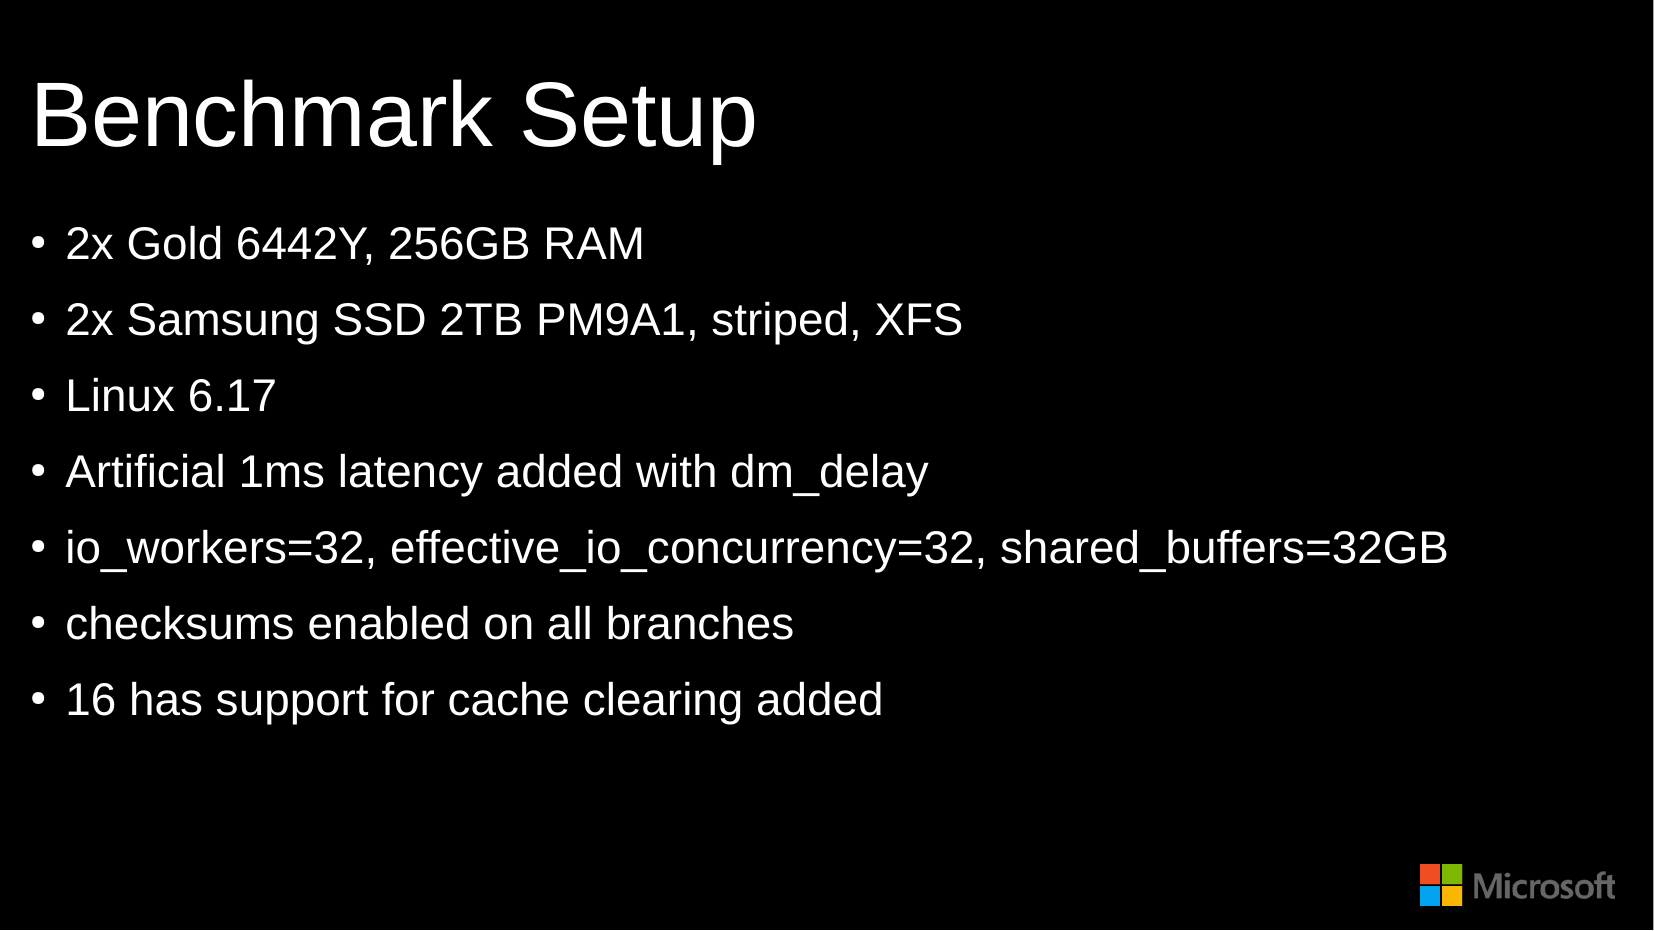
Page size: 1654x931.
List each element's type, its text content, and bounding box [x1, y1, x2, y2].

title Benchmark Setup [30, 37, 1621, 193]
subtitle 2x Gold 6442Y, 256GB RAM 2x Samsung SSD 2TB PM9A1, striped, XFS Linux 6.17 Artificial 1ms latency added with dm_delay io_workers=32, effective_io_concurrency=32, shared_buffers=32GB checksums enabled on all branches 16 has support for cache clearing added [30, 217, 1621, 916]
